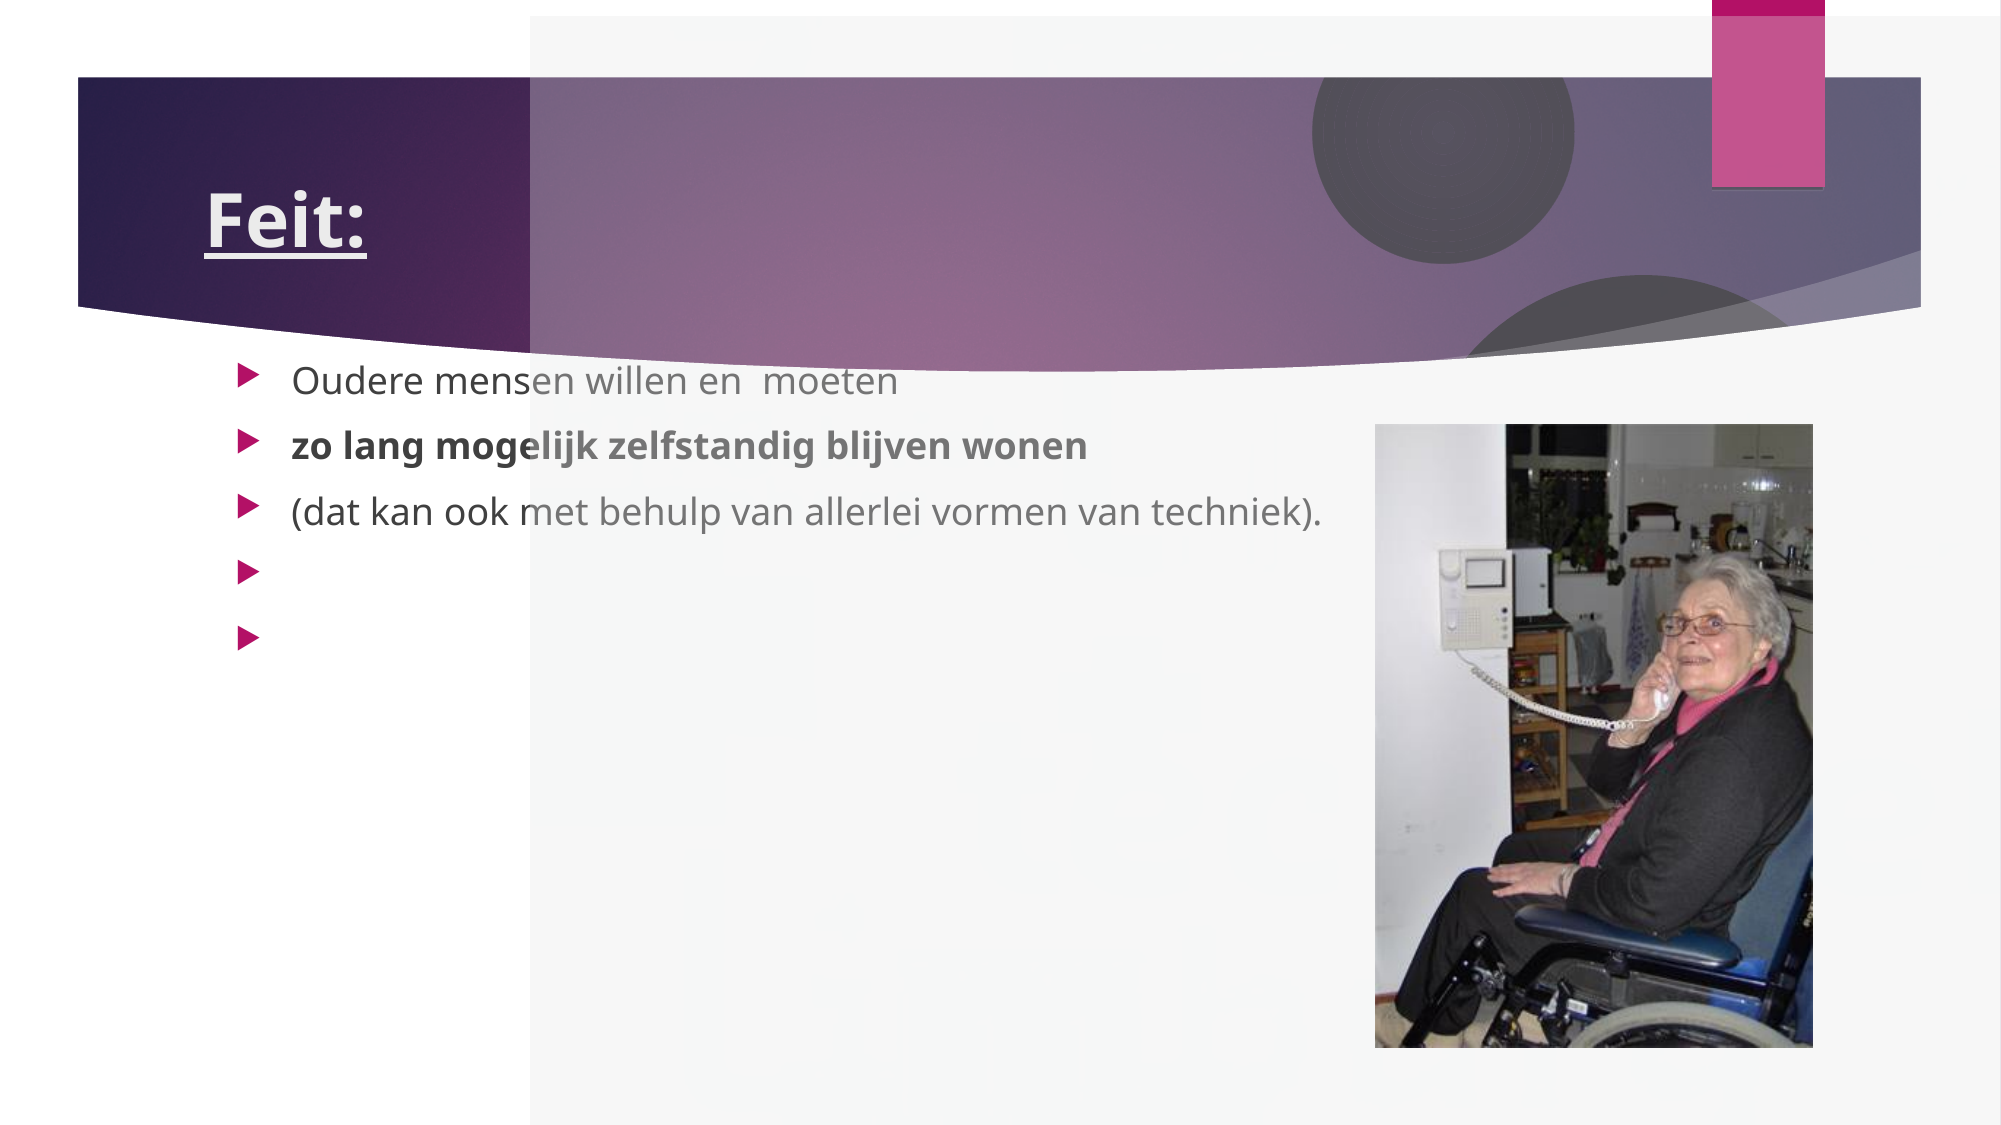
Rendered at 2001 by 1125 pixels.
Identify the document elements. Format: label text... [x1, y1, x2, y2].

title Feit: [189, 159, 530, 276]
list Oudere mensen willen en moeten zo lang mogelijk zelfstandig blijven wonen (dat kan ook met behulp van allerlei vormen van techniek). [220, 349, 530, 1010]
picture [530, 15, 2000, 1125]
